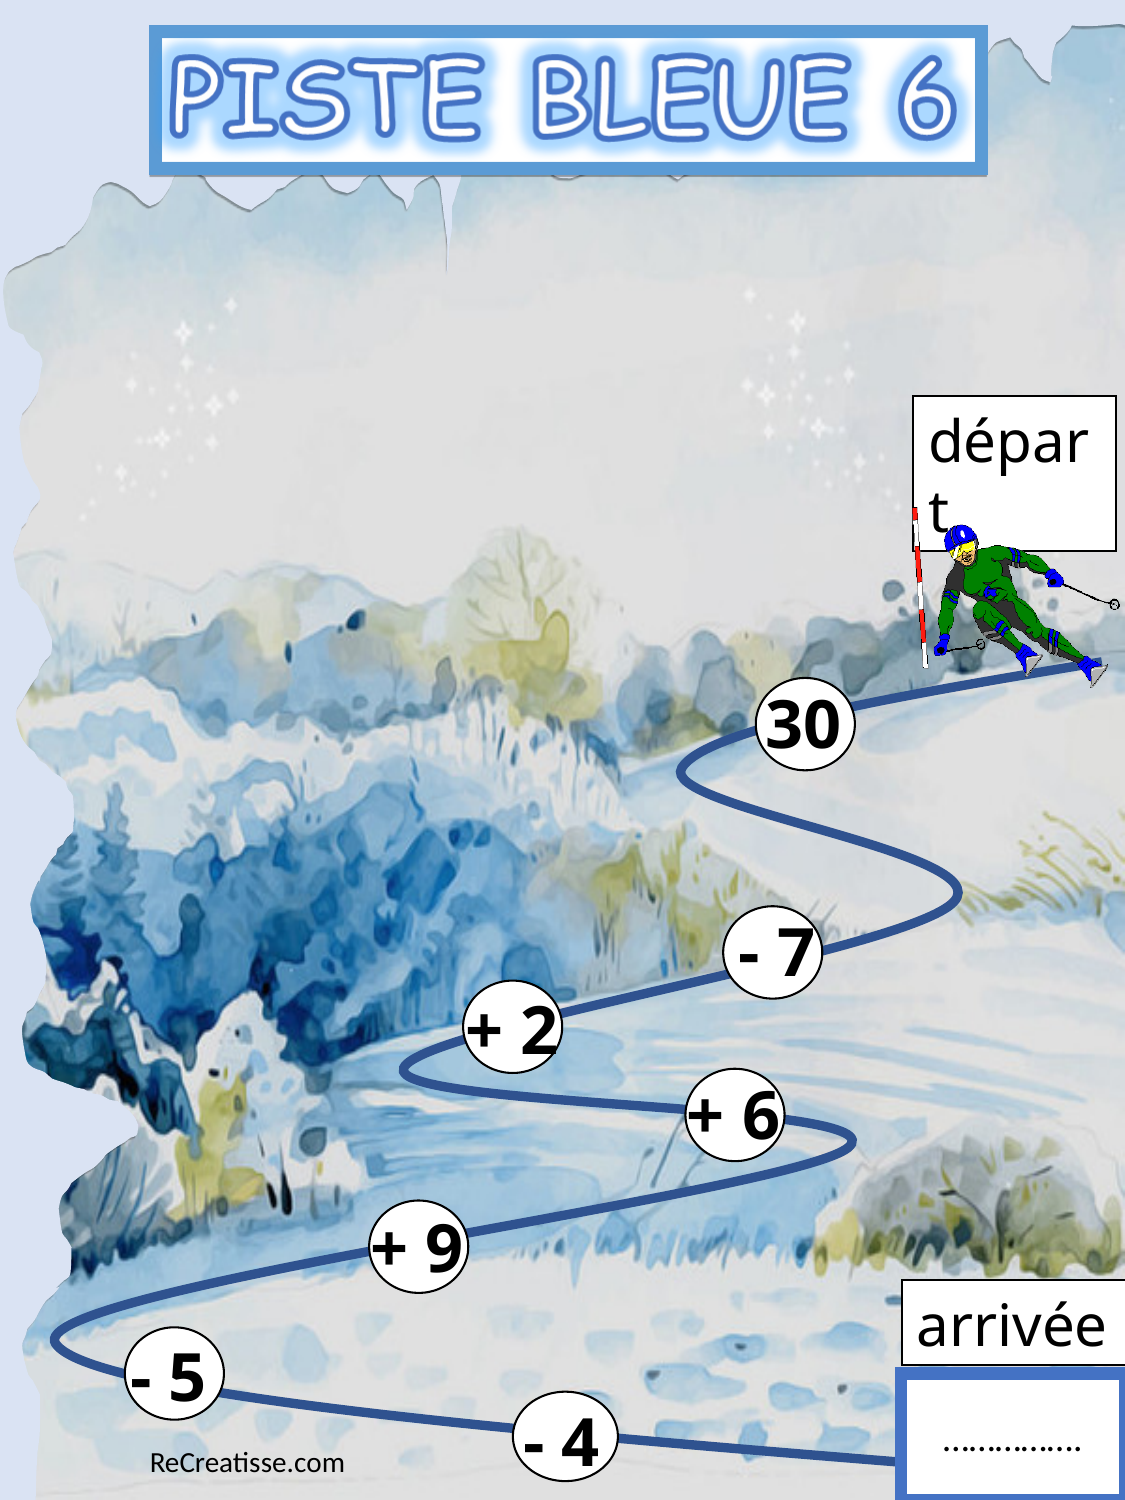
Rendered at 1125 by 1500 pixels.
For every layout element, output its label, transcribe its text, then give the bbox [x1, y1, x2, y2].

text_box ……………. [901, 1374, 1125, 1500]
text_box + 9 [338, 1199, 479, 1294]
picture [4, 24, 1125, 1500]
text_box + 6 [672, 1065, 796, 1160]
text_box [322, 175, 370, 194]
text_box + 2 [433, 981, 574, 1076]
text_box - 7 [724, 903, 831, 998]
text_box ReCreatisse.com [135, 1435, 361, 1485]
text_box - 5 [115, 1327, 260, 1422]
text_box - 4 [508, 1392, 653, 1487]
text_box arrivée [902, 1280, 1125, 1365]
text_box [201, 175, 302, 210]
text_box [670, 175, 684, 180]
text_box [379, 175, 462, 276]
text_box [553, 175, 580, 179]
text_box [0, 0, 1125, 1500]
text_box 30 [750, 674, 857, 769]
text_box départ [913, 396, 1116, 505]
